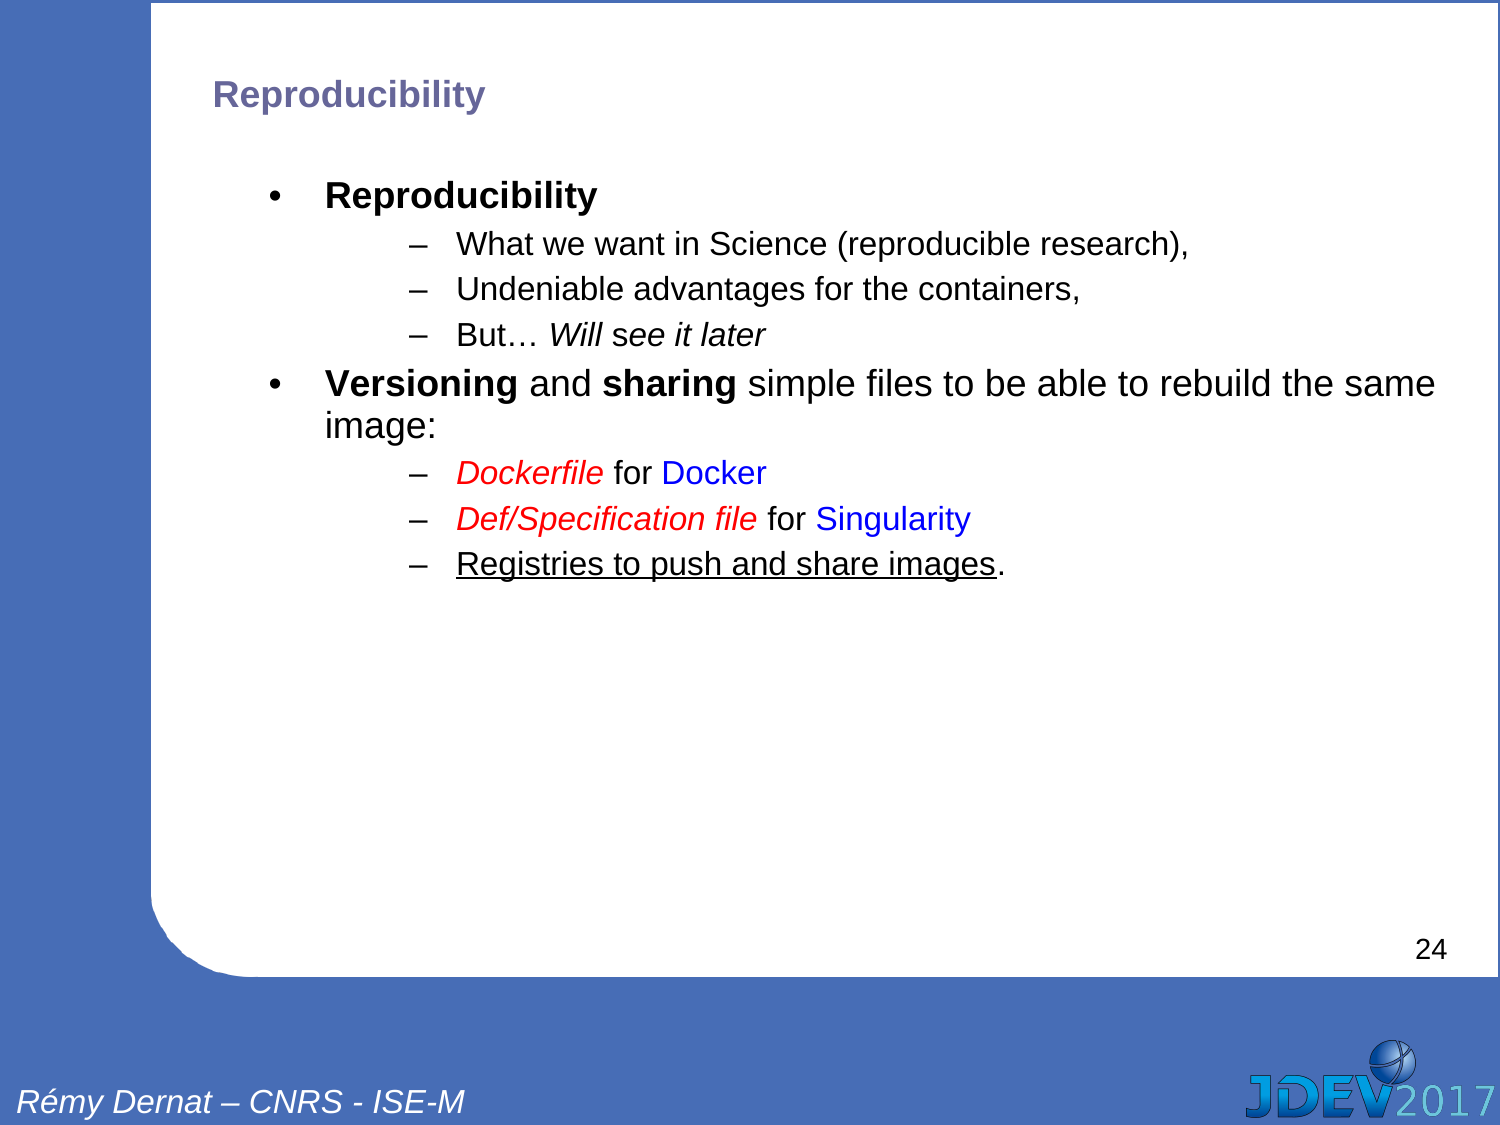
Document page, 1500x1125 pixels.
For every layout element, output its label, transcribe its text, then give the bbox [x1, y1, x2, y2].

title Reproducibility [212, 24, 1447, 164]
list Reproducibility What we want in Science (reproducible research), Undeniable advantages for the containers, But… Will see it later Versioning and sharing simple files to be able to rebuild the same image: Dockerfile for Docker Def/Specification file for Singularity Registries to push and share images. [212, 174, 1448, 828]
text_box Rémy Dernat – CNRS - ISE-M [0, 1075, 488, 1125]
picture [0, 0, 1500, 1125]
